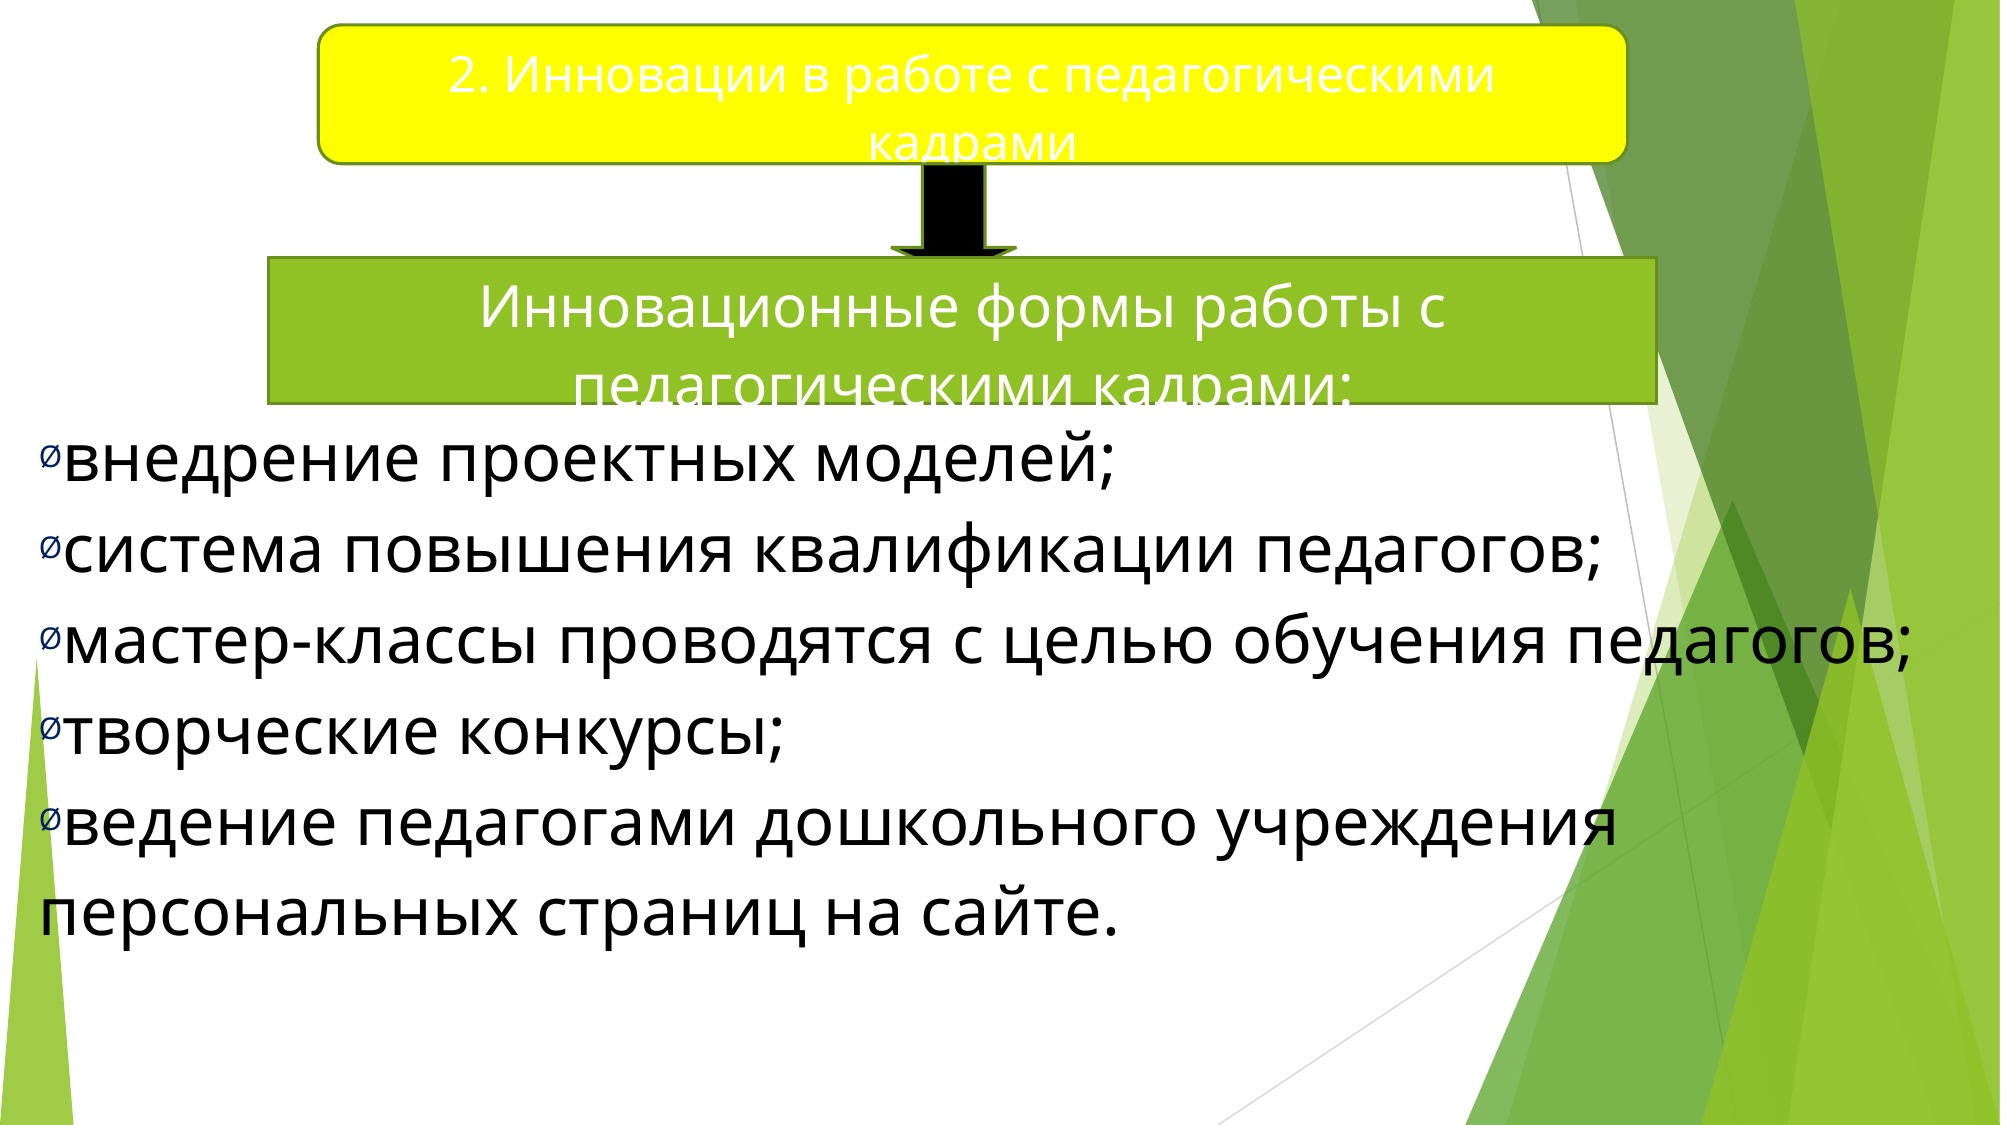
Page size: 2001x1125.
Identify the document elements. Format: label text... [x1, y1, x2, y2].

text_box [891, 163, 1017, 257]
text_box Инновационные формы работы с педагогическими кадрами: [268, 257, 1657, 403]
text_box 2. Инновации в работе с педагогическими кадрами [318, 24, 1628, 164]
text_box внедрение проектных моделей; система повышения квалификации педагогов; мастер-классы проводятся с целью обучения педагогов; творческие конкурсы; ведение педагогами дошкольного учреждения персональных страниц на сайте. [24, 403, 2000, 963]
